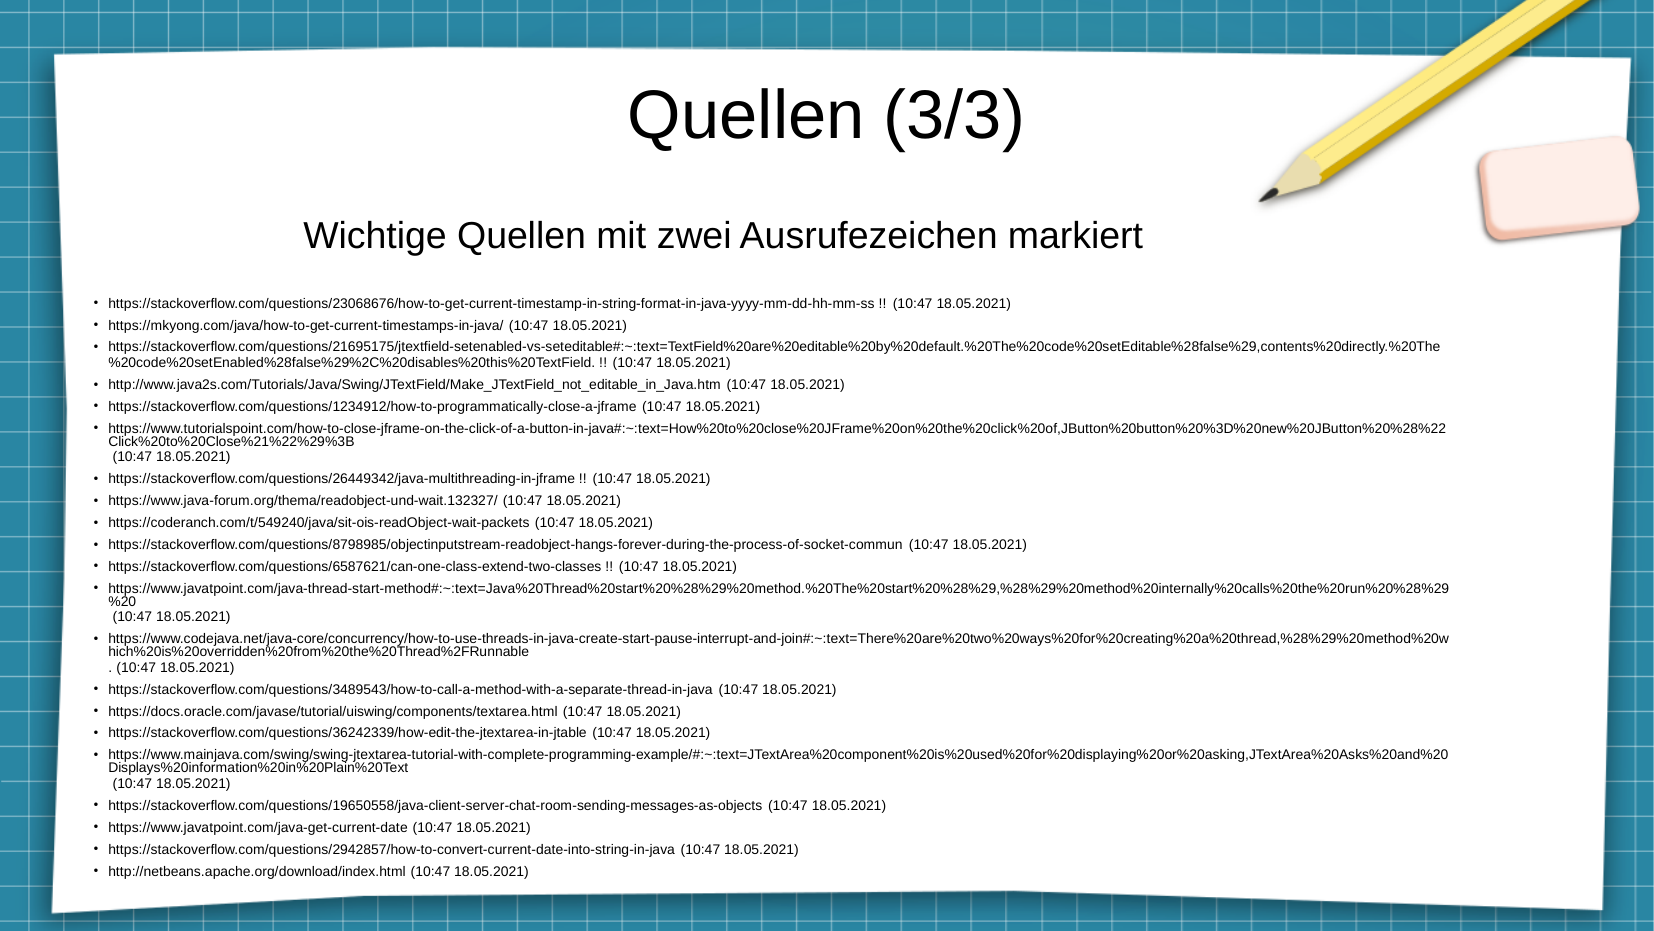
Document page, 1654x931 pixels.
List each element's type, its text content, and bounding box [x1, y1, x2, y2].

list https://stackoverflow.com/questions/23068676/how-to-get-current-timestamp-in-string-format-in-java-yyyy-mm-dd-hh-mm-ss !! (10:47 18.05.2021) https://mkyong.com/java/how-to-get-current-timestamps-in-java/ (10:47 18.05.2021) https://stackoverflow.com/questions/21695175/jtextfield-setenabled-vs-seteditable#:~:text=TextField%20are%20editable%20by%20default.%20The%20code%20setEditable%28false%29,contents%20directly.%20The%20code%20setEnabled%28false%29%2C%20disables%20this%20TextField. !! (10:47 18.05.2021) http://www.java2s.com/Tutorials/Java/Swing/JTextField/Make_JTextField_not_editable_in_Java.htm (10:47 18.05.2021) https://stackoverflow.com/questions/1234912/how-to-programmatically-close-a-jframe (10:47 18.05.2021) https://www.tutorialspoint.com/how-to-close-jframe-on-the-click-of-a-button-in-java#:~:text=How%20to%20close%20JFrame%20on%20the%20click%20of,JButton%20button%20%3D%20new%20JButton%20%28%22Click%20to%20Close%21%22%29%3B (10:47 18.05.2021) https://stackoverflow.com/questions/26449342/java-multithreading-in-jframe !! (10:47 18.05.2021) https://www.java-forum.org/thema/readobject-und-wait.132327/ (10:47 18.05.2021) https://coderanch.com/t/549240/java/sit-ois-readObject-wait-packets (10:47 18.05.2021) https://stackoverflow.com/questions/8798985/objectinputstream-readobject-hangs-forever-during-the-process-of-socket-commun (10:47 18.05.2021) https://stackoverflow.com/questions/6587621/can-one-class-extend-two-classes !! (10:47 18.05.2021) https://www.javatpoint.com/java-thread-start-method#:~:text=Java%20Thread%20start%20%28%29%20method.%20The%20start%20%28%29,%28%29%20method%20internally%20calls%20the%20run%20%28%29%20 (10:47 18.05.2021) https://www.codejava.net/java-core/concurrency/how-to-use-threads-in-java-create-start-pause-interrupt-and-join#:~:text=There%20are%20two%20ways%20for%20creating%20a%20thread,%28%29%20method%20which%20is%20overridden%20from%20the%20Thread%2FRunnable. (10:47 18.05.2021) https://stackoverflow.com/questions/3489543/how-to-call-a-method-with-a-separate-thread-in-java (10:47 18.05.2021) https://docs.oracle.com/javase/tutorial/uiswing/components/textarea.html (10:47 18.05.2021) https://stackoverflow.com/questions/36242339/how-edit-the-jtextarea-in-jtable (10:47 18.05.2021) https://www.mainjava.com/swing/swing-jtextarea-tutorial-with-complete-programming-example/#:~:text=JTextArea%20component%20is%20used%20for%20displaying%20or%20asking,JTextArea%20Asks%20and%20Displays%20information%20in%20Plain%20Text (10:47 18.05.2021) https://stackoverflow.com/questions/19650558/java-client-server-chat-room-sending-messages-as-objects (10:47 18.05.2021) https://www.javatpoint.com/java-get-current-date (10:47 18.05.2021) https://stackoverflow.com/questions/2942857/how-to-convert-current-date-into-string-in-java (10:47 18.05.2021) http://netbeans.apache.org/download/index.html (10:47 18.05.2021) [88, 295, 1453, 835]
picture [0, 0, 1654, 931]
text_box Wichtige Quellen mit zwei Ausrufezeichen markiert [118, 206, 1329, 264]
title Quellen (3/3) [82, 37, 1571, 193]
